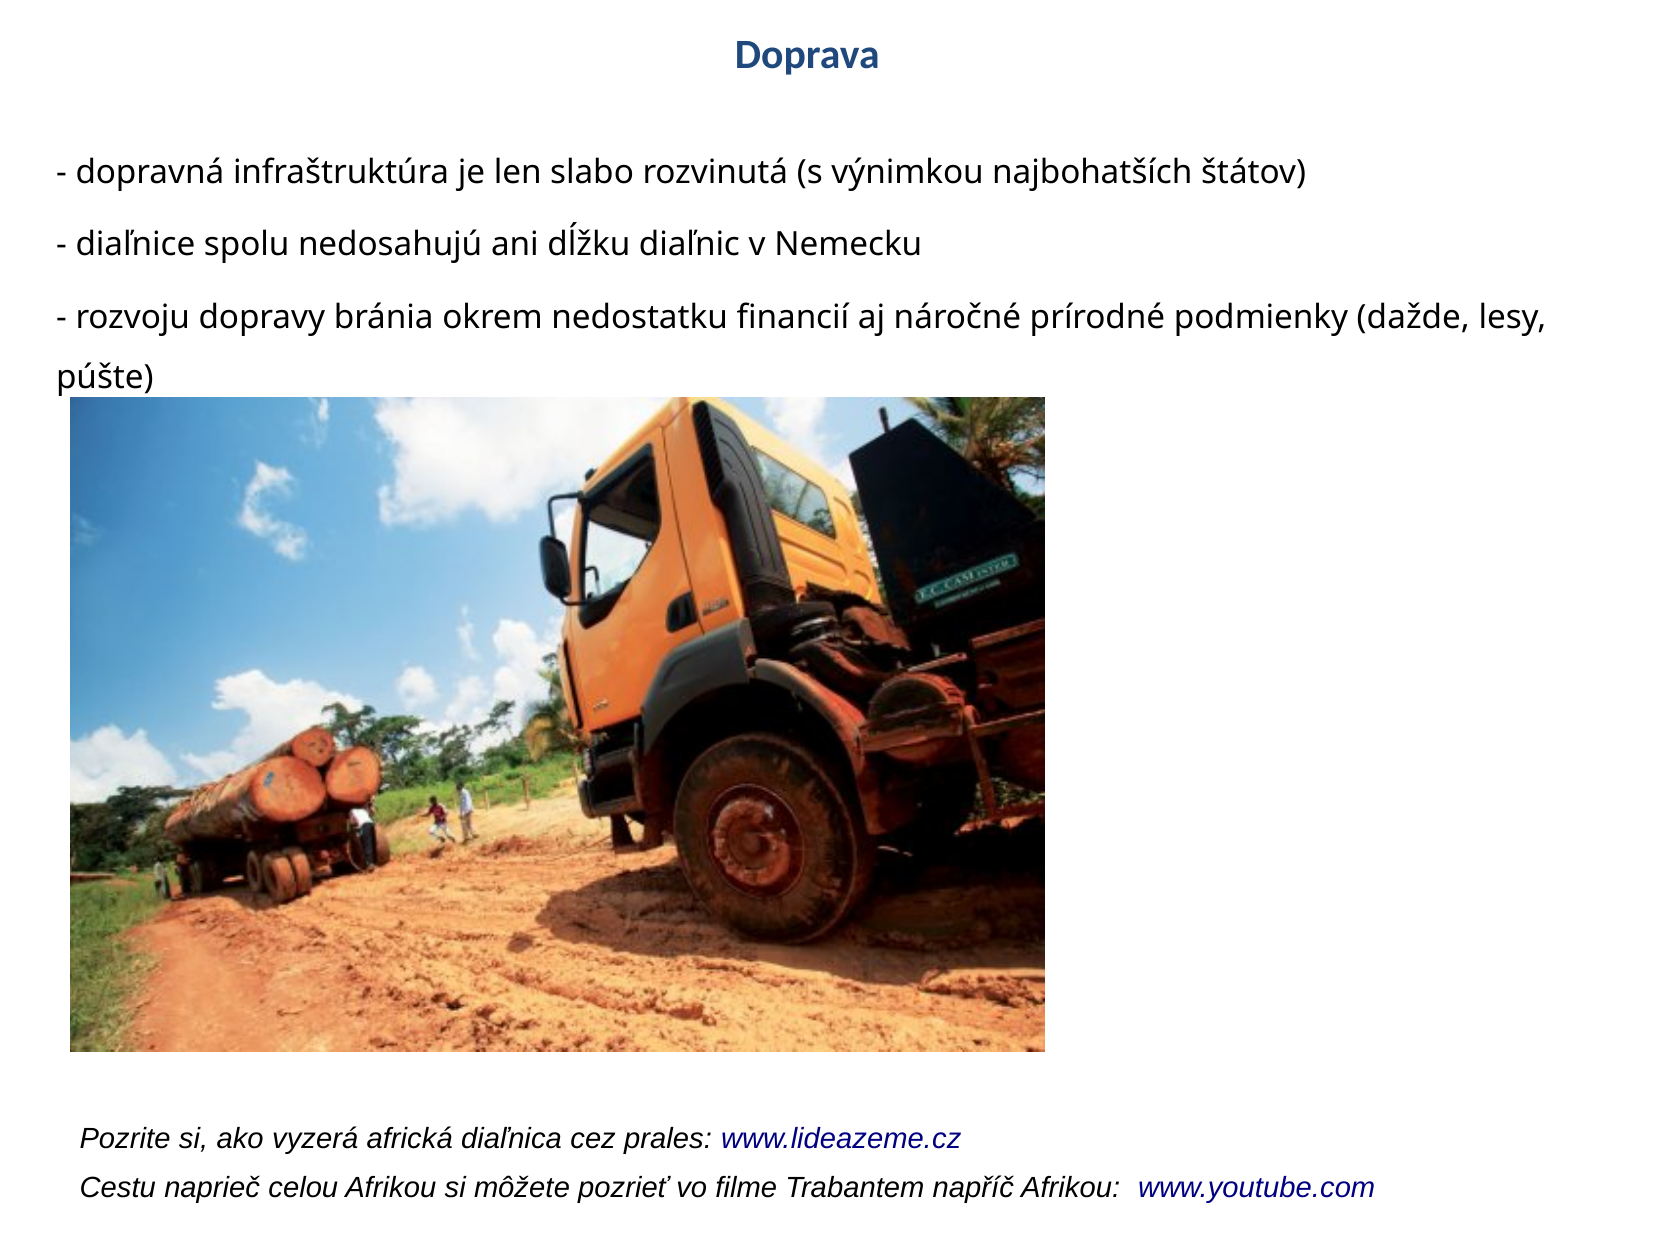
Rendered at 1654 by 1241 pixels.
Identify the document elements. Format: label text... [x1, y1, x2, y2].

text_box Doprava [322, 18, 1292, 85]
text_box - dopravná infraštruktúra je len slabo rozvinutá (s výnimkou najbohatších štátov) - diaľnice spolu nedosahujú ani dĺžku diaľnic v Nemecku - rozvoju dopravy bránia okrem nedostatku financií aj náročné prírodné podmienky (dažde, lesy, púšte) [41, 122, 1619, 472]
picture [70, 397, 1045, 1052]
text_box Pozrite si, ako vyzerá africká diaľnica cez prales: www.lideazeme.cz Cestu naprieč celou Afrikou si môžete pozrieť vo filme Trabantem napříč Afrikou: www.youtube.com [64, 1098, 1524, 1212]
